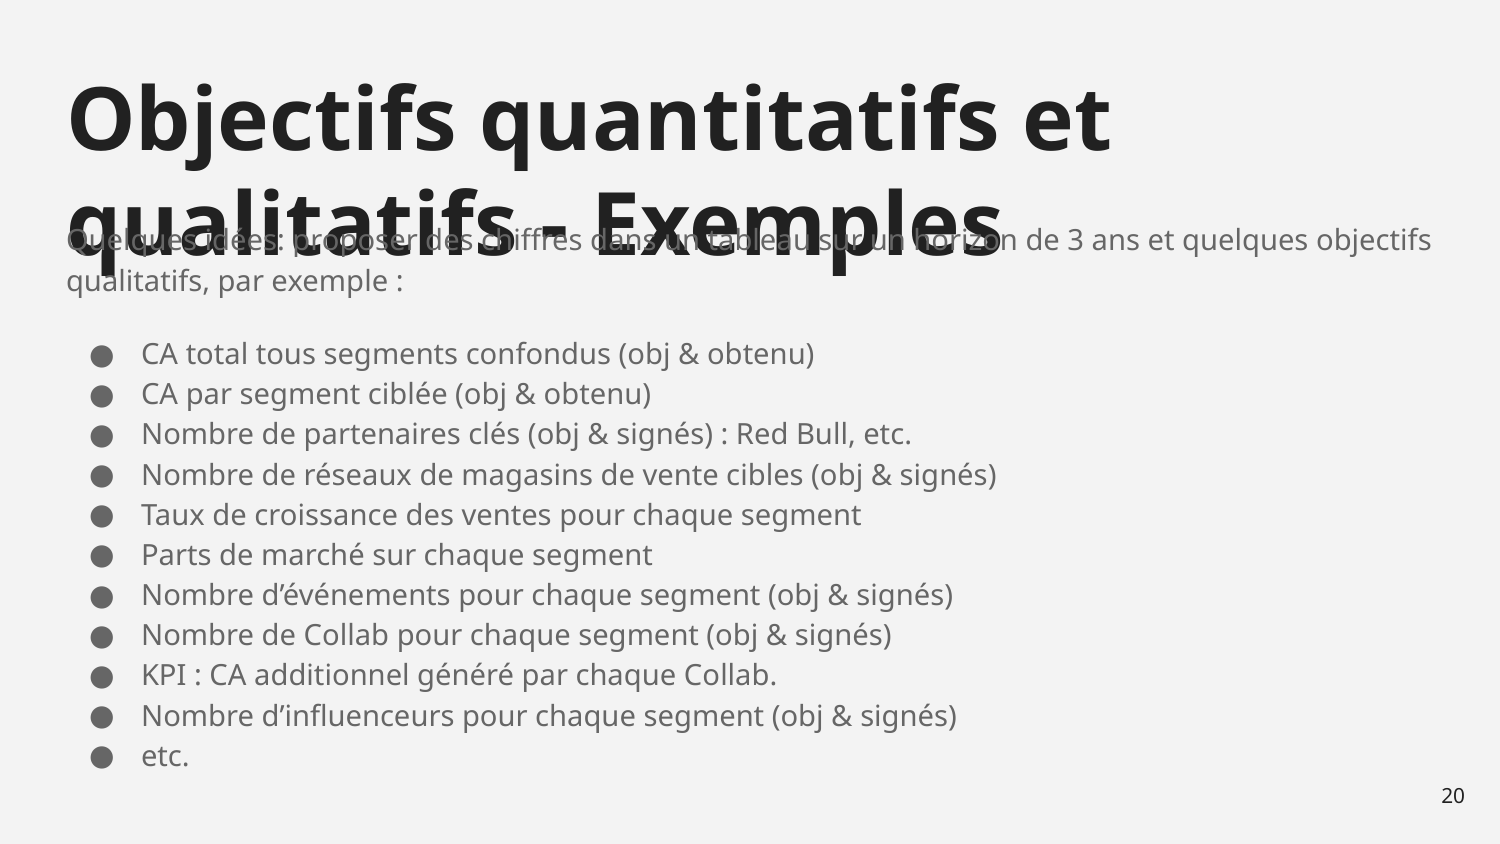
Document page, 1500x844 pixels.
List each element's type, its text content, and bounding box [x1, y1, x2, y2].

list Quelques idées: proposer des chiffres dans un tableau sur un horizon de 3 ans et quelques objectifs qualitatifs, par exemple : CA total tous segments confondus (obj & obtenu) CA par segment ciblée (obj & obtenu) Nombre de partenaires clés (obj & signés) : Red Bull, etc. Nombre de réseaux de magasins de vente cibles (obj & signés) Taux de croissance des ventes pour chaque segment Parts de marché sur chaque segment Nombre d’événements pour chaque segment (obj & signés) Nombre de Collab pour chaque segment (obj & signés) KPI : CA additionnel généré par chaque Collab. Nombre d’influenceurs pour chaque segment (obj & signés) etc. [51, 201, 1449, 815]
slide_number <number> [1389, 764, 1480, 830]
title Objectifs quantitatifs et qualitatifs - Exemples [51, 48, 1449, 180]
